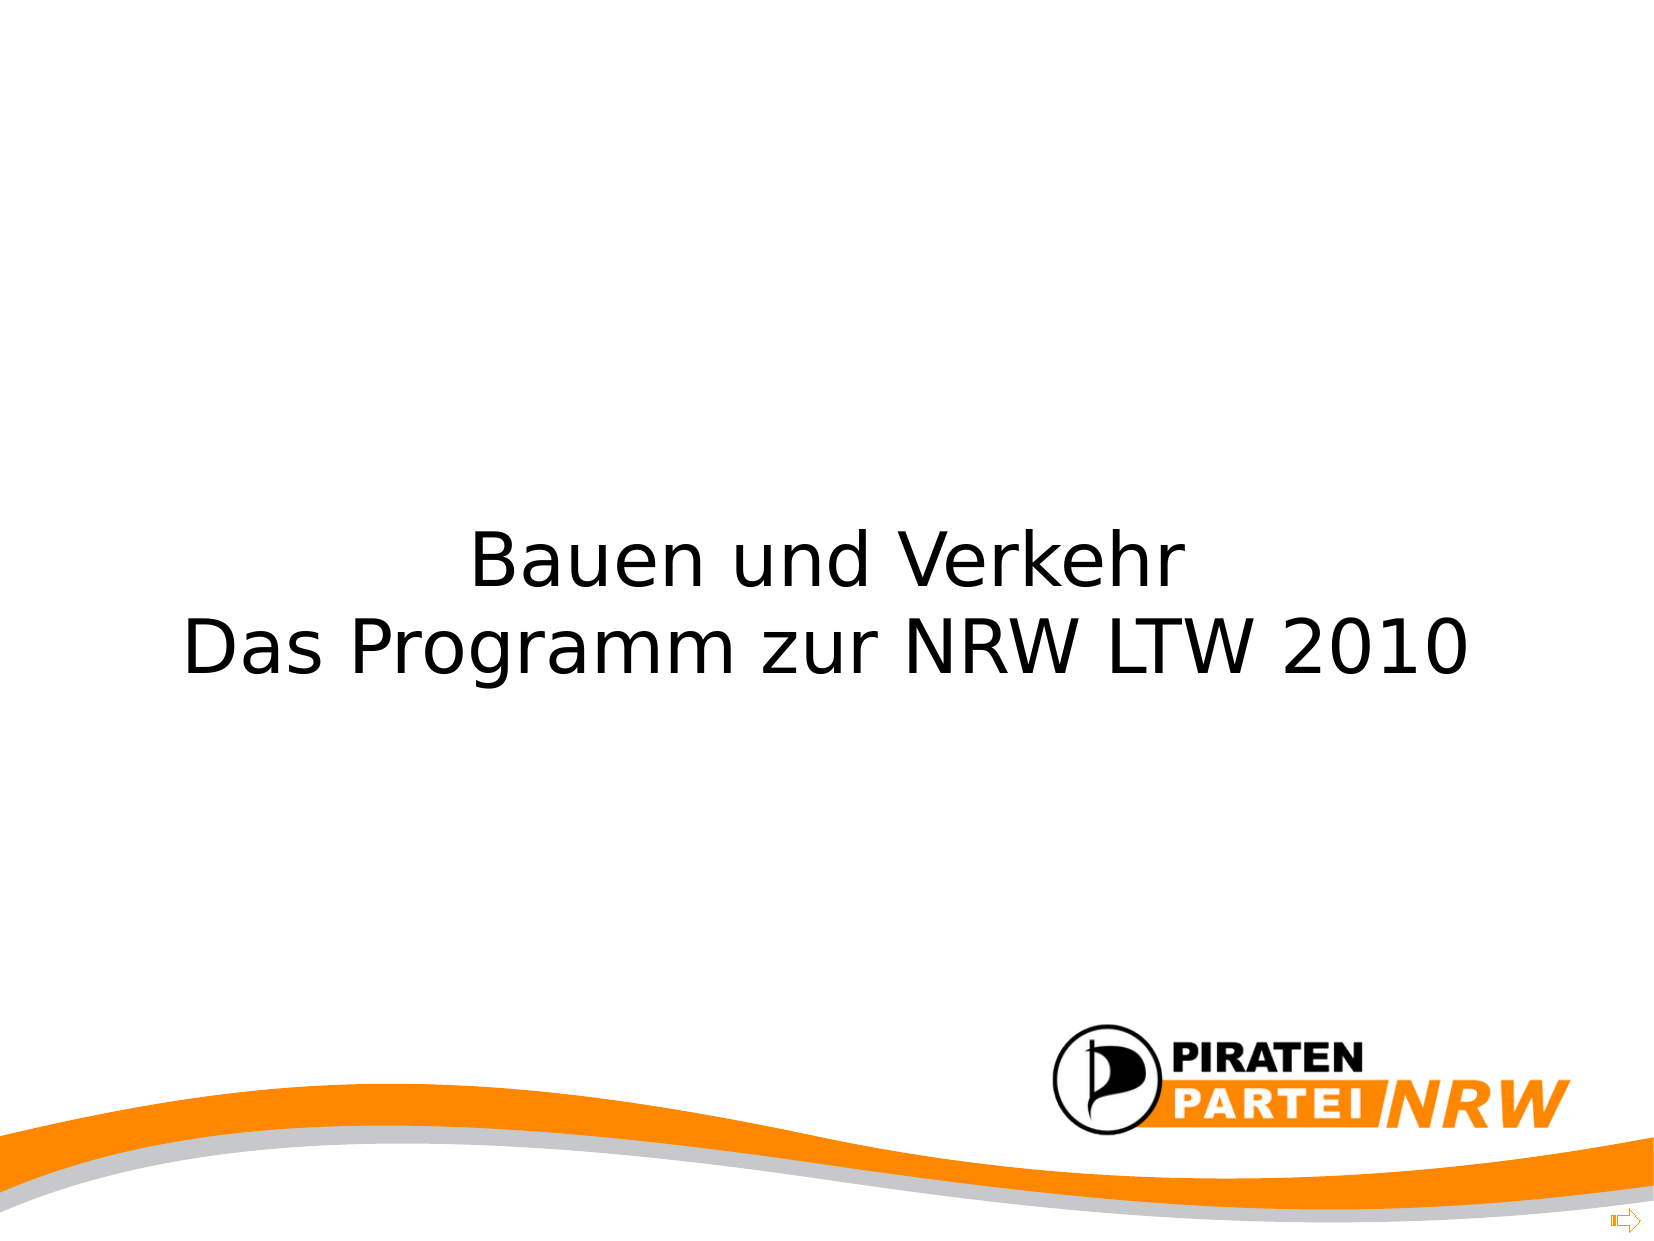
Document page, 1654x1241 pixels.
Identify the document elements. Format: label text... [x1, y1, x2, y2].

title Das Programm zur NRW LTW 2010 [82, 604, 1571, 692]
text_box Bauen und Verkehr [453, 510, 1200, 613]
picture [1045, 1021, 1579, 1140]
